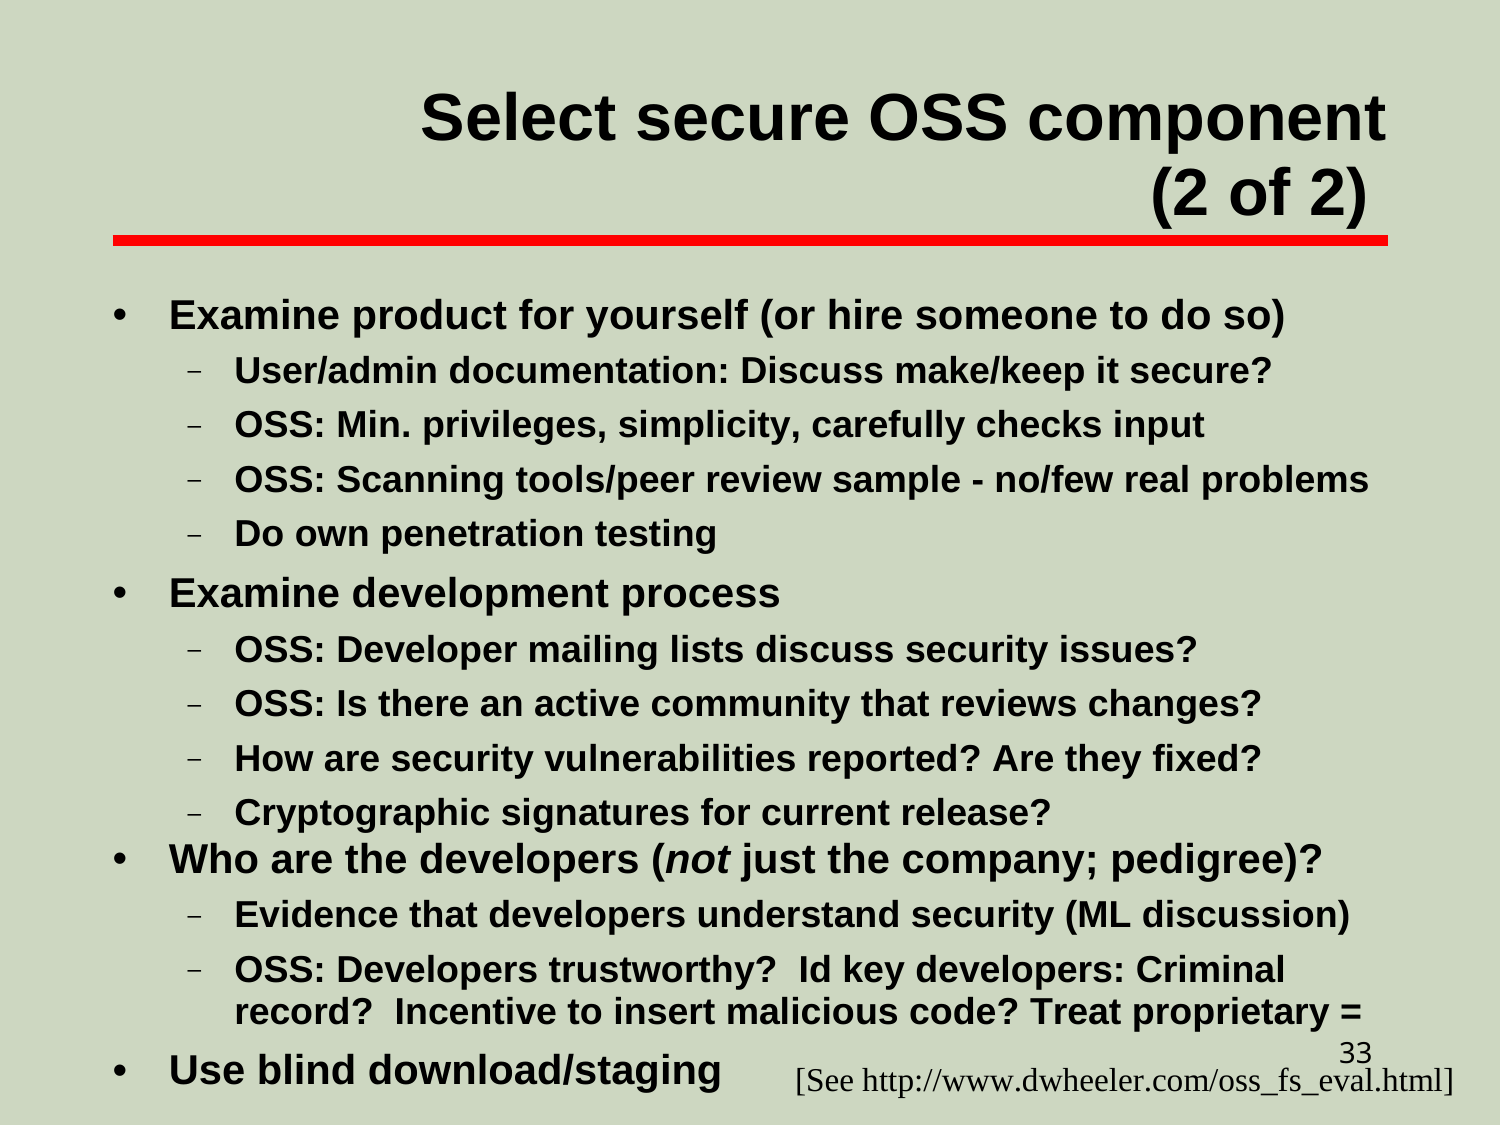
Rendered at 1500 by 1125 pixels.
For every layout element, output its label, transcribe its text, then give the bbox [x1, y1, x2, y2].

text_box [See http://www.dwheeler.com/oss_fs_eval.html] [712, 1054, 1470, 1108]
title Select secure OSS component (2 of 2) [337, 79, 1388, 230]
list Examine product for yourself (or hire someone to do so) User/admin documentation: Discuss make/keep it secure? OSS: Min. privileges, simplicity, carefully checks input OSS: Scanning tools/peer review sample - no/few real problems Do own penetration testing Examine development process OSS: Developer mailing lists discuss security issues? OSS: Is there an active community that reviews changes? How are security vulnerabilities reported? Are they fixed? Cryptographic signatures for current release? Who are the developers (not just the company; pedigree)? Evidence that developers understand security (ML discussion) OSS: Developers trustworthy? Id key developers: Criminal record? Incentive to insert malicious code? Treat proprietary = Use blind download/staging [112, 299, 1388, 1120]
